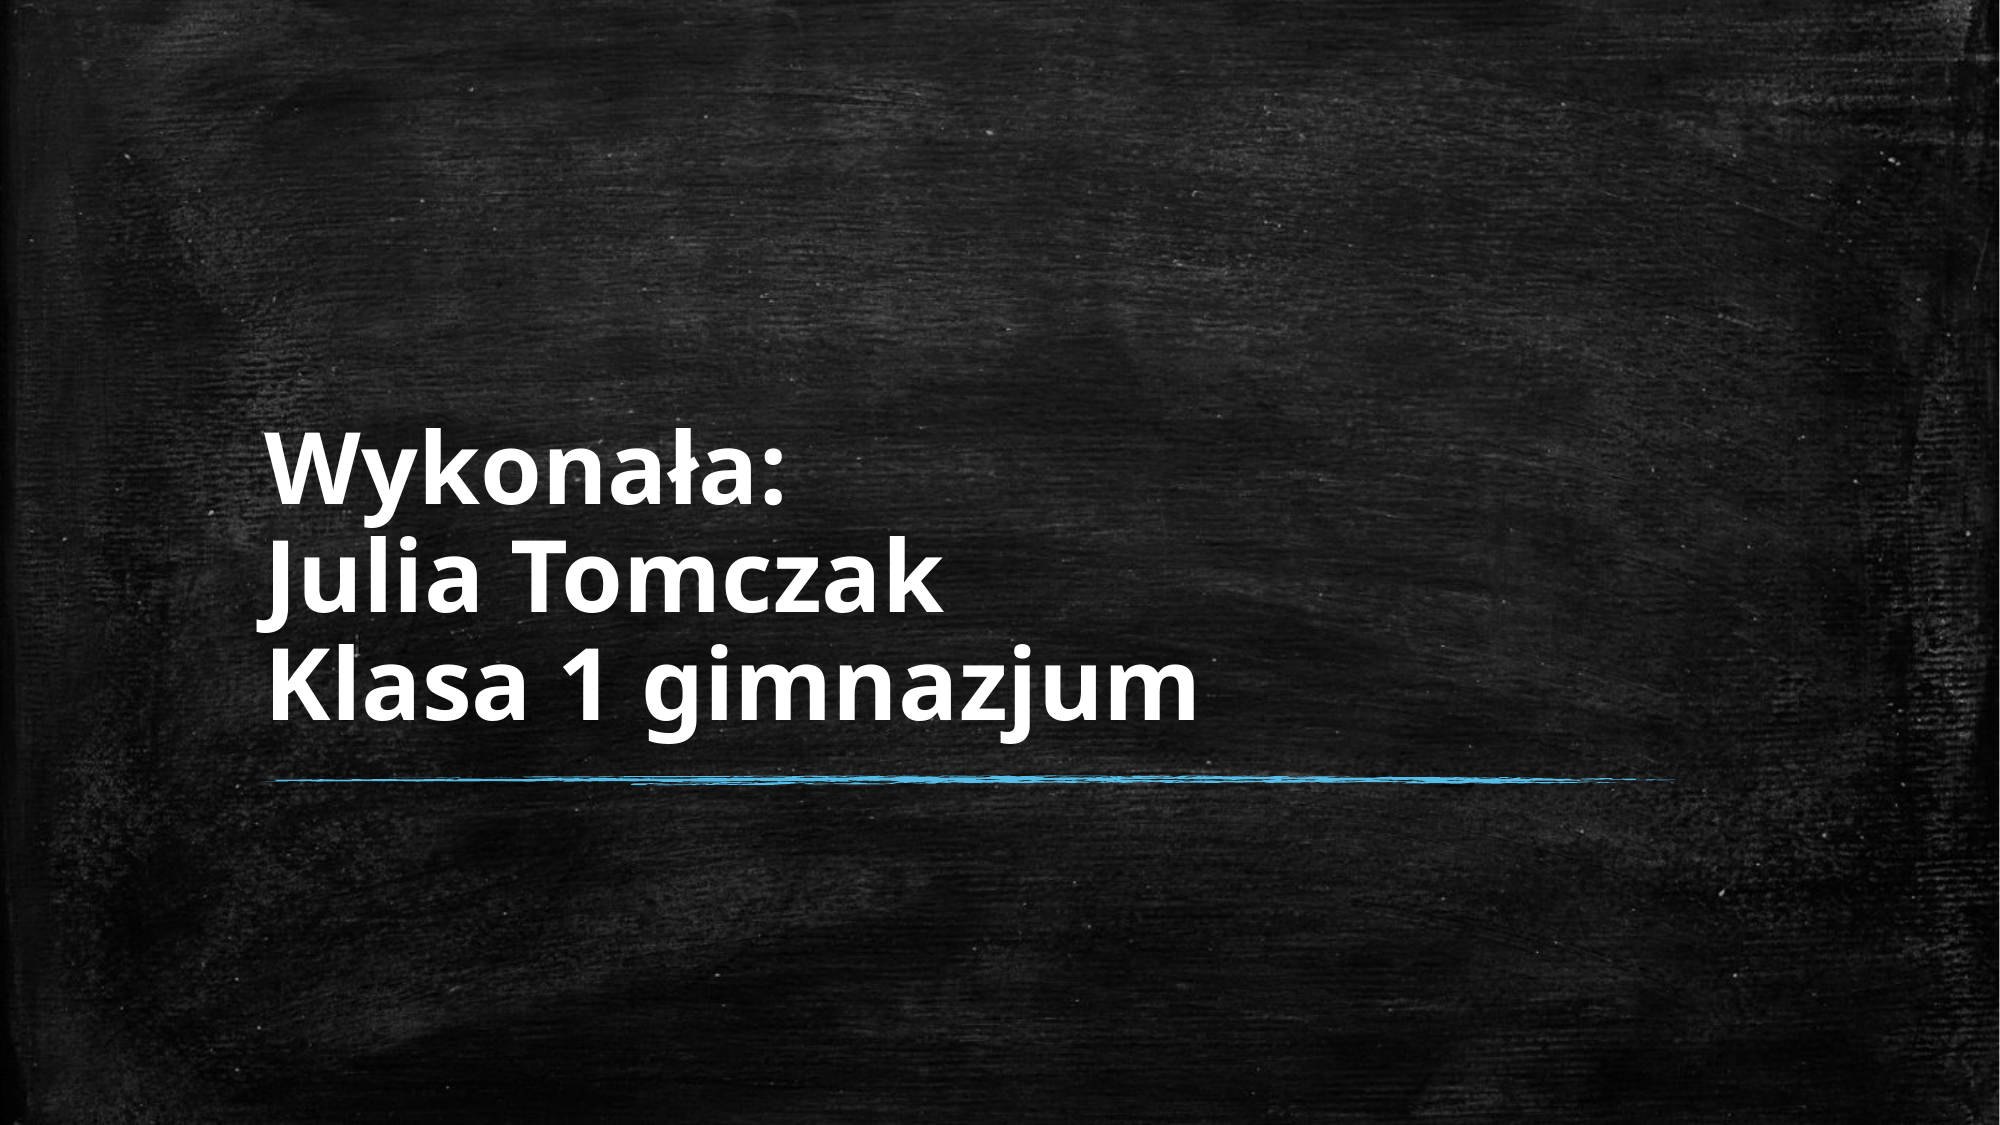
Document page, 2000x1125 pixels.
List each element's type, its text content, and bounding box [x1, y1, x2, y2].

title Wykonała: Julia Tomczak Klasa 1 gimnazjum [249, 312, 1750, 751]
